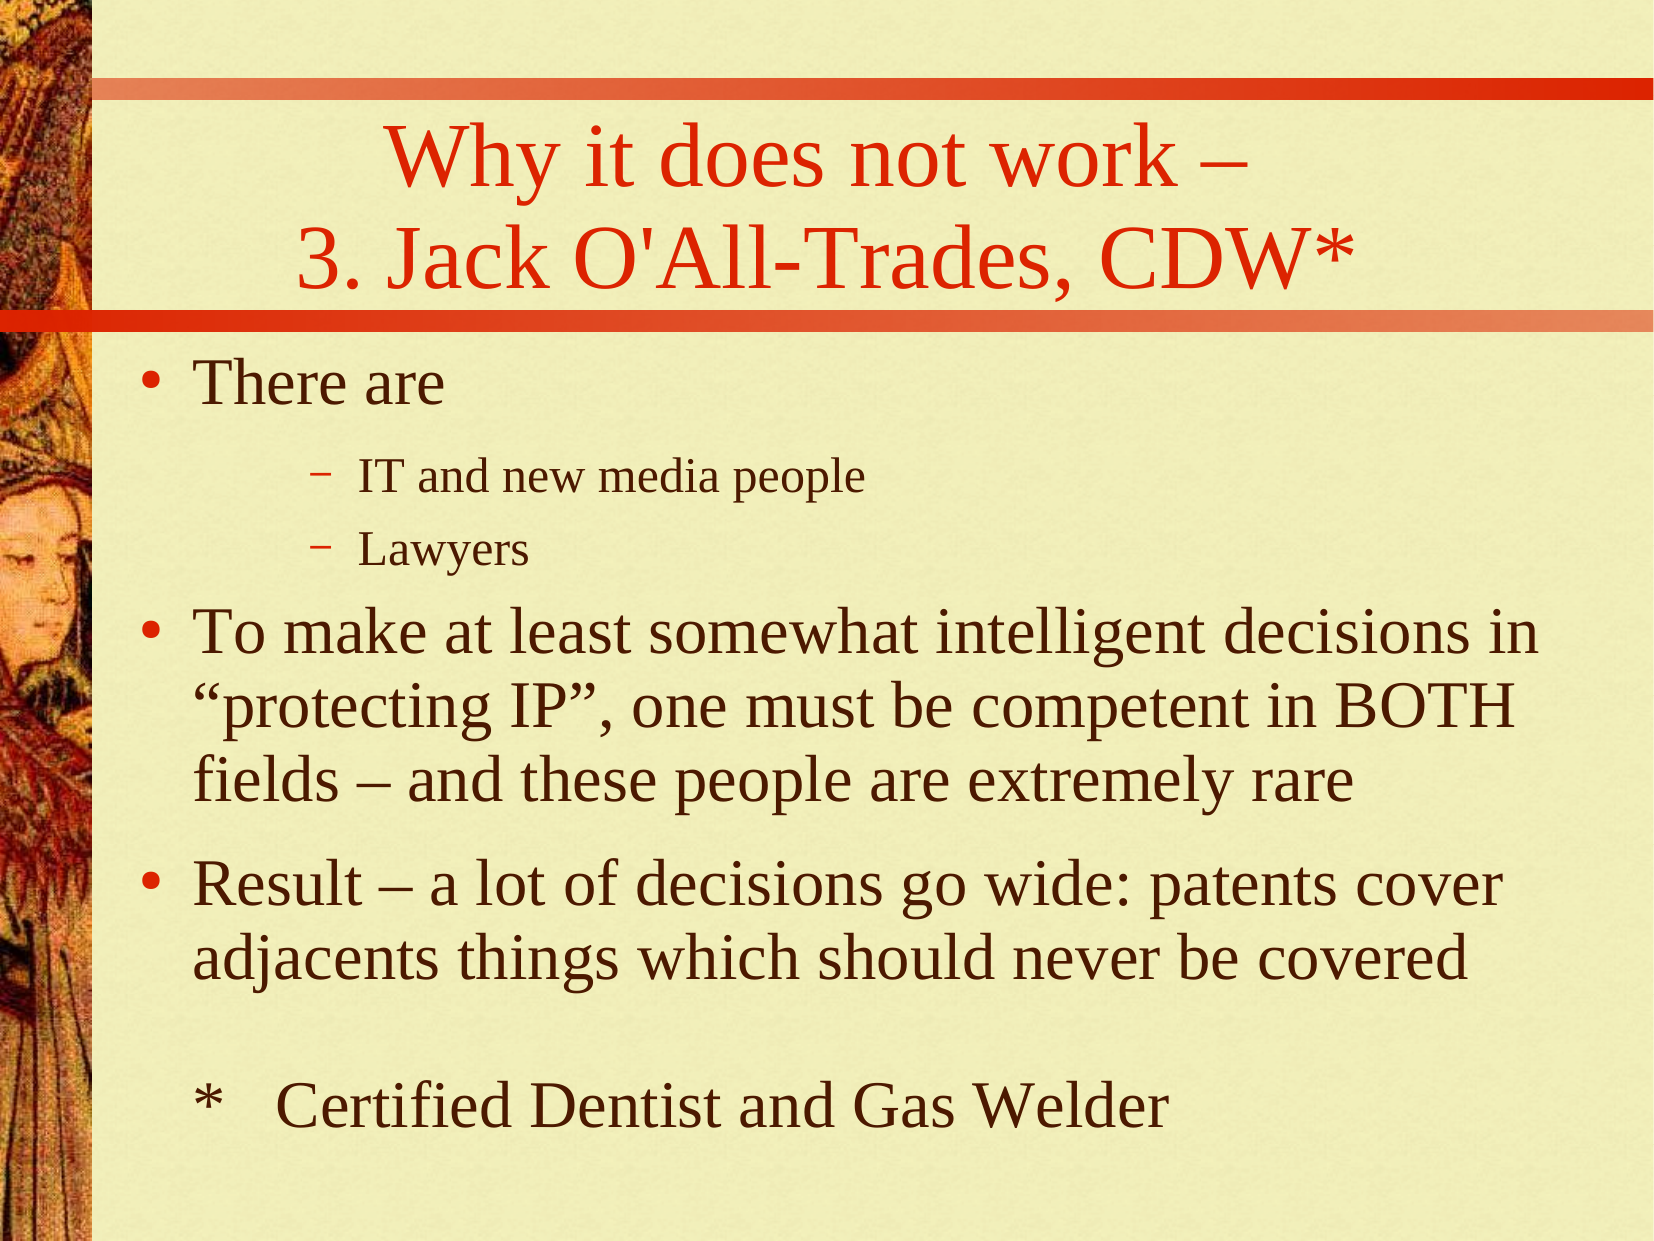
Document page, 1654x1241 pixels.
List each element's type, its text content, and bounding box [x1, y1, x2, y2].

picture [0, 332, 1654, 1241]
list There are IT and new media people Lawyers To make at least somewhat intelligent decisions in “protecting IP”, one must be competent in BOTH fields – and these people are extremely rare Result – a lot of decisions go wide: patents cover adjacents things which should never be covered * Certified Dentist and Gas Welder [121, 344, 1595, 1142]
title Why it does not work – 3. Jack O'All-Trades, CDW* [121, 102, 1534, 311]
picture [0, 0, 1654, 310]
